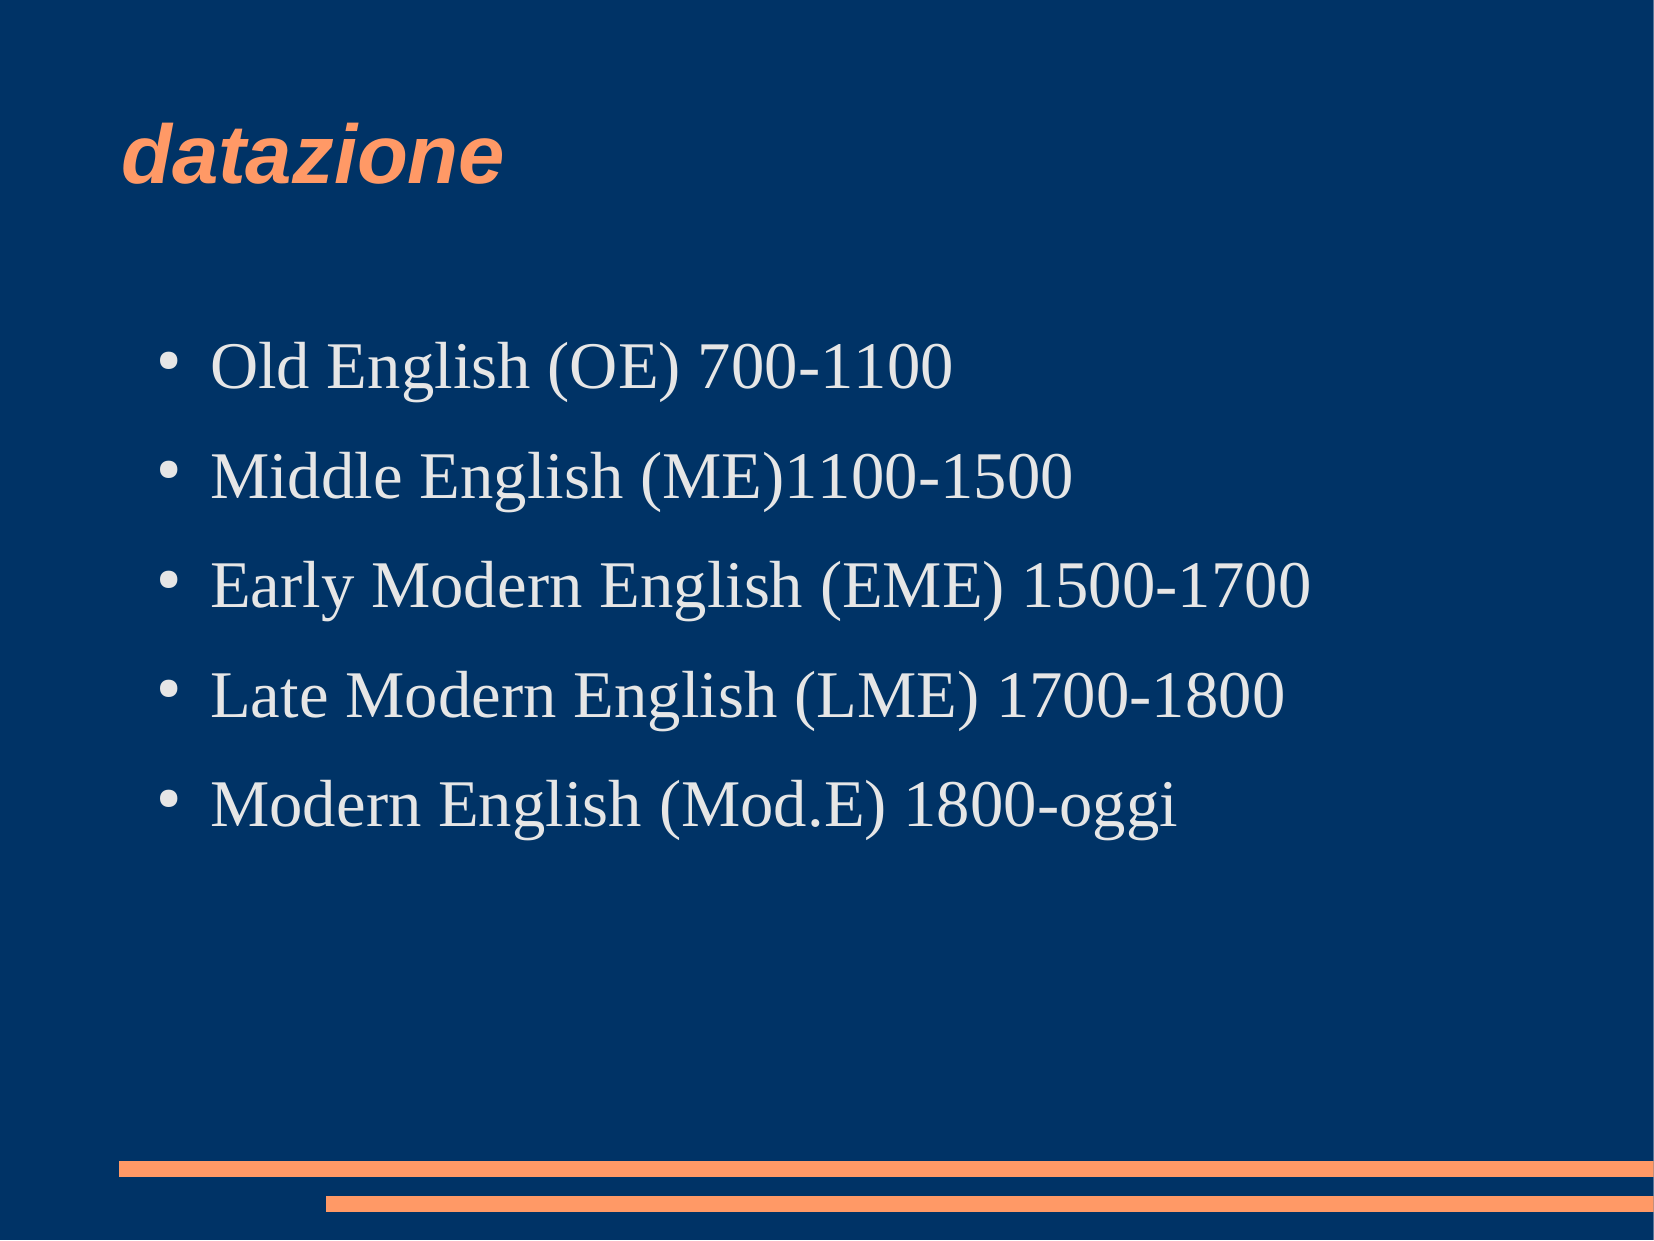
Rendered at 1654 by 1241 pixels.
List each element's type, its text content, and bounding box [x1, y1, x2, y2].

title datazione [121, 46, 1534, 254]
list Old English (OE) 700-1100 Middle English (ME)1100-1500 Early Modern English (EME) 1500-1700 Late Modern English (LME) 1700-1800 Modern English (Mod.E) 1800-oggi [121, 322, 1561, 1118]
